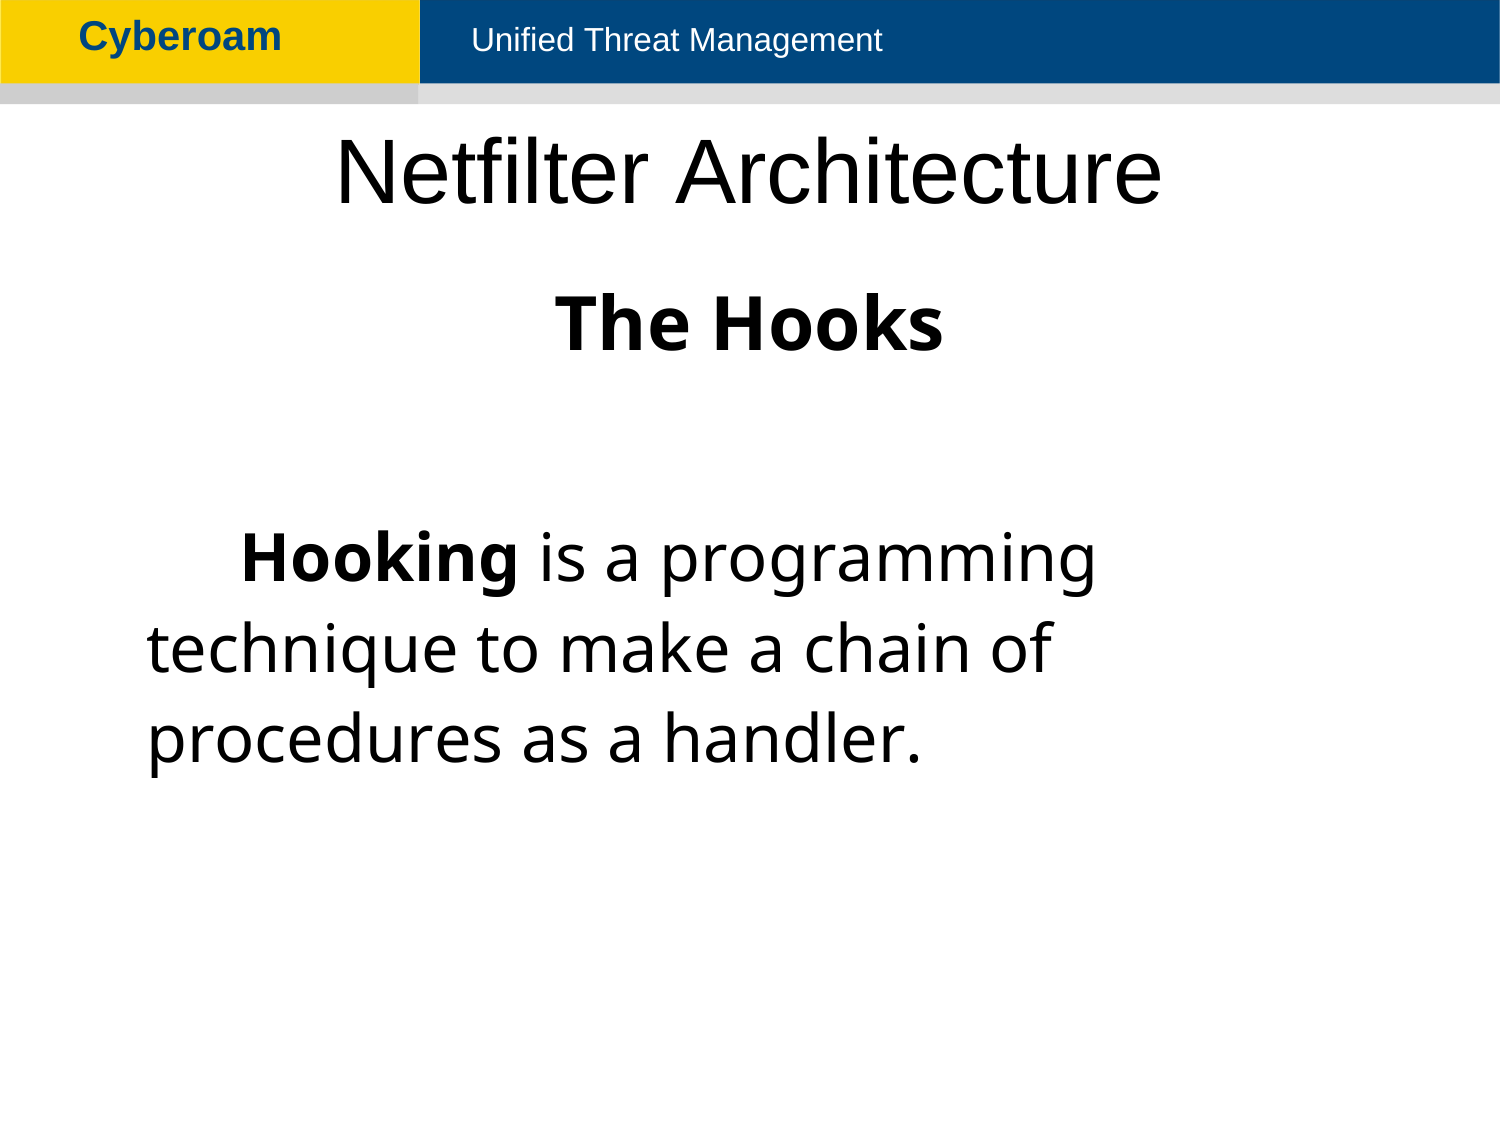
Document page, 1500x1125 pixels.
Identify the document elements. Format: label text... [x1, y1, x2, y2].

title Netfilter Architecture [75, 112, 1426, 233]
picture [0, 0, 1500, 83]
list The Hooks Hooking is a programming technique to make a chain of procedures as a handler. [75, 262, 1426, 1006]
